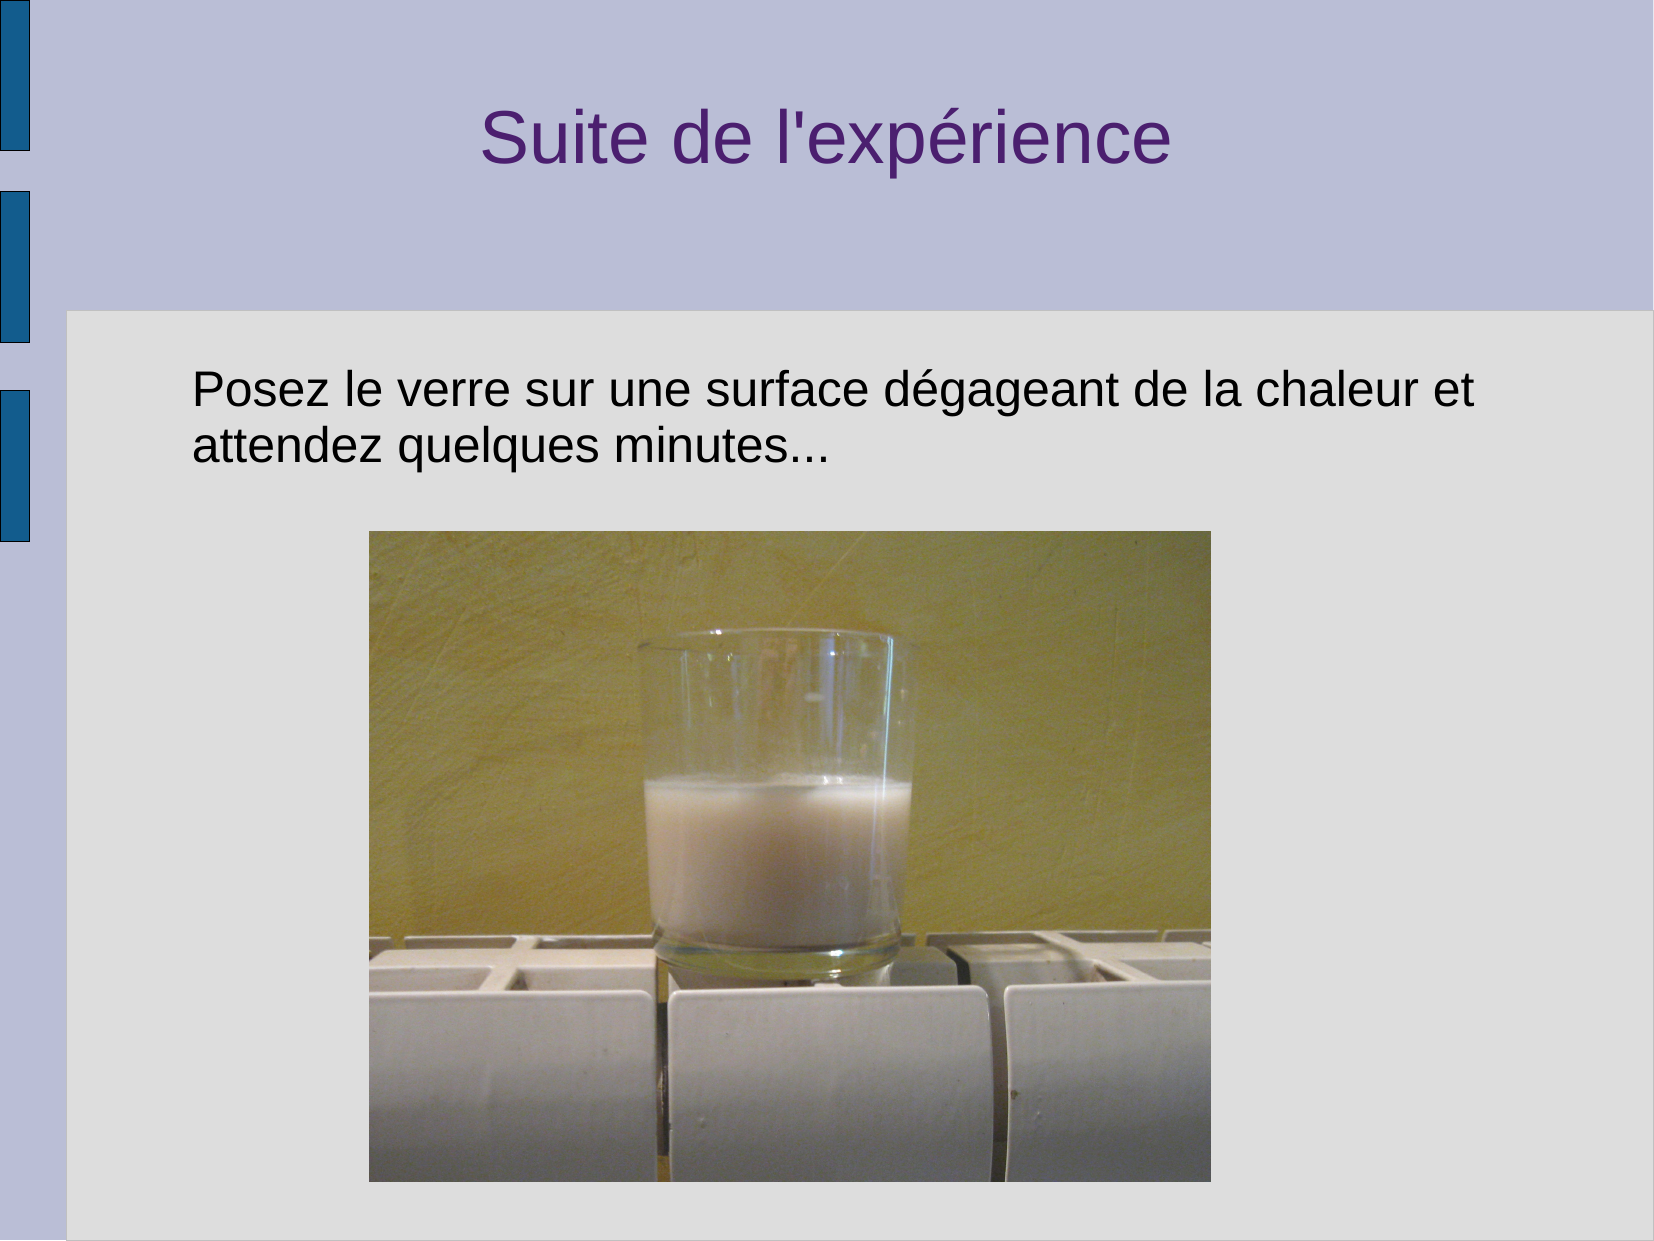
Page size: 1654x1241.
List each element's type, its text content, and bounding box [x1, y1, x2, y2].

text_box Posez le verre sur une surface dégageant de la chaleur et attendez quelques minutes... [177, 354, 1536, 481]
text_box Suite de l'expérience [324, 88, 1329, 188]
picture [369, 531, 1211, 1182]
